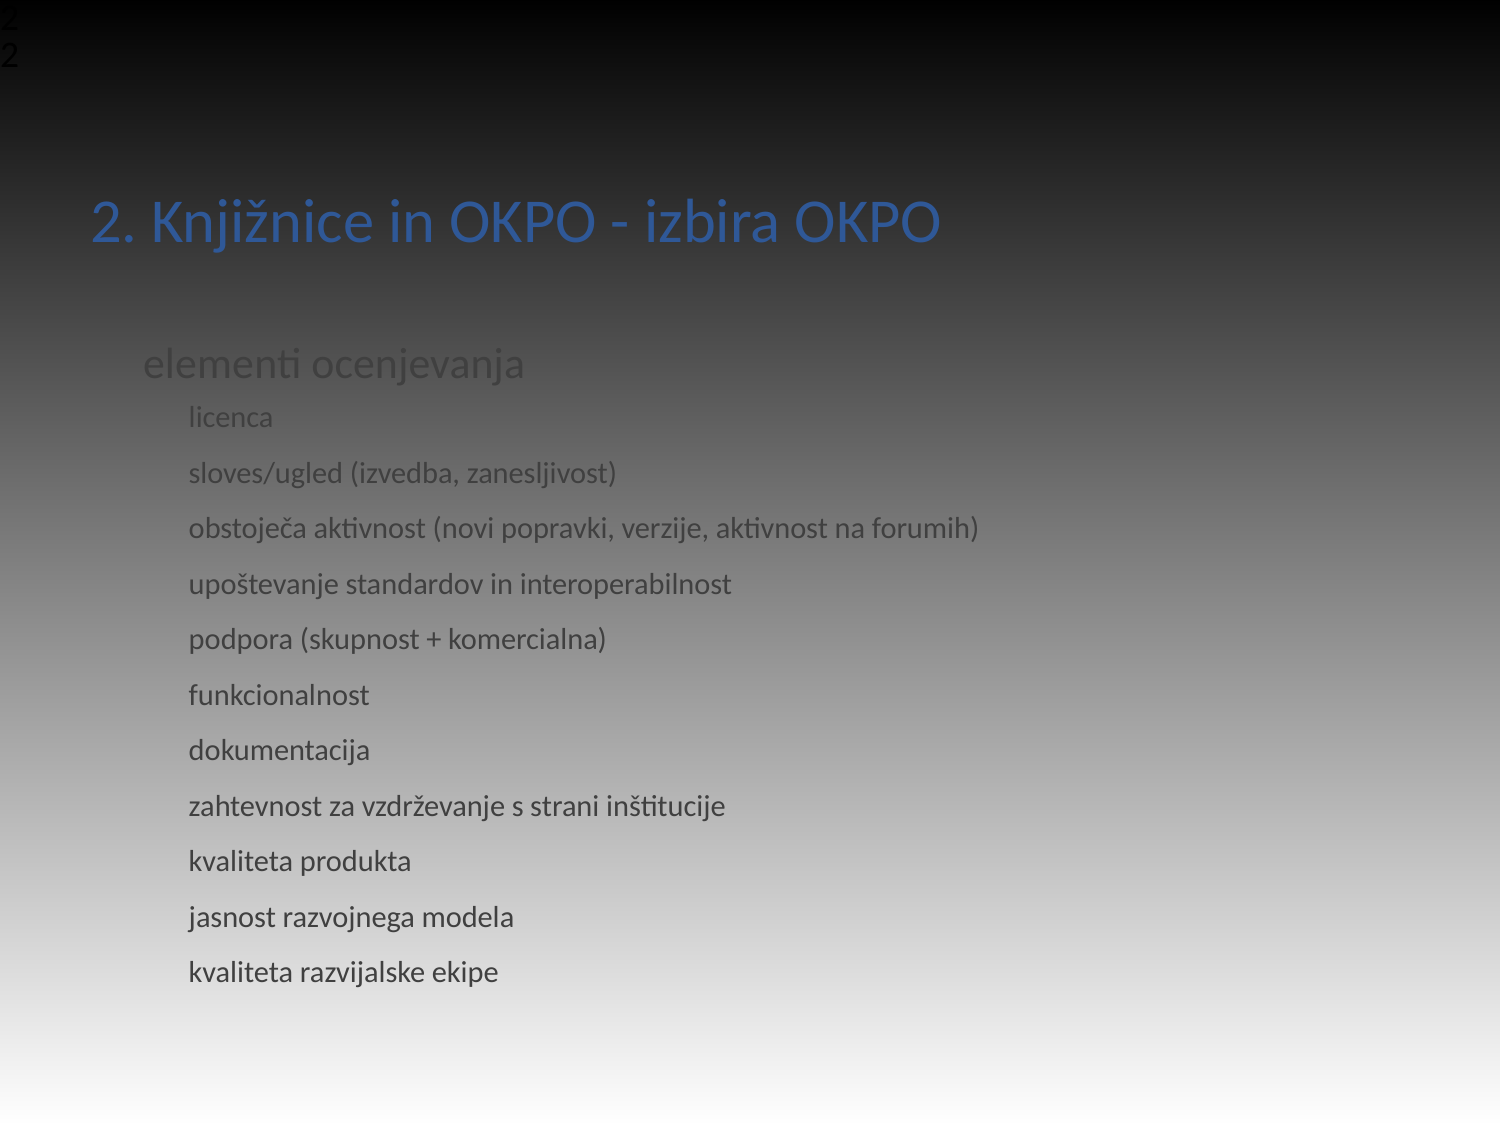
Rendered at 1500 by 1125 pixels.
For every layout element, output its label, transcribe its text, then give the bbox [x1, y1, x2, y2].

list elementi ocenjevanja licenca sloves/ugled (izvedba, zanesljivost) obstoječa aktivnost (novi popravki, verzije, aktivnost na forumih) upoštevanje standardov in interoperabilnost podpora (skupnost + komercialna) funkcionalnost dokumentacija zahtevnost za vzdrževanje s strani inštitucije kvaliteta produkta jasnost razvojnega modela kvaliteta razvijalske ekipe [75, 262, 1425, 1005]
title 2. Knjižnice in OKPO - izbira OKPO [75, 0, 1425, 262]
